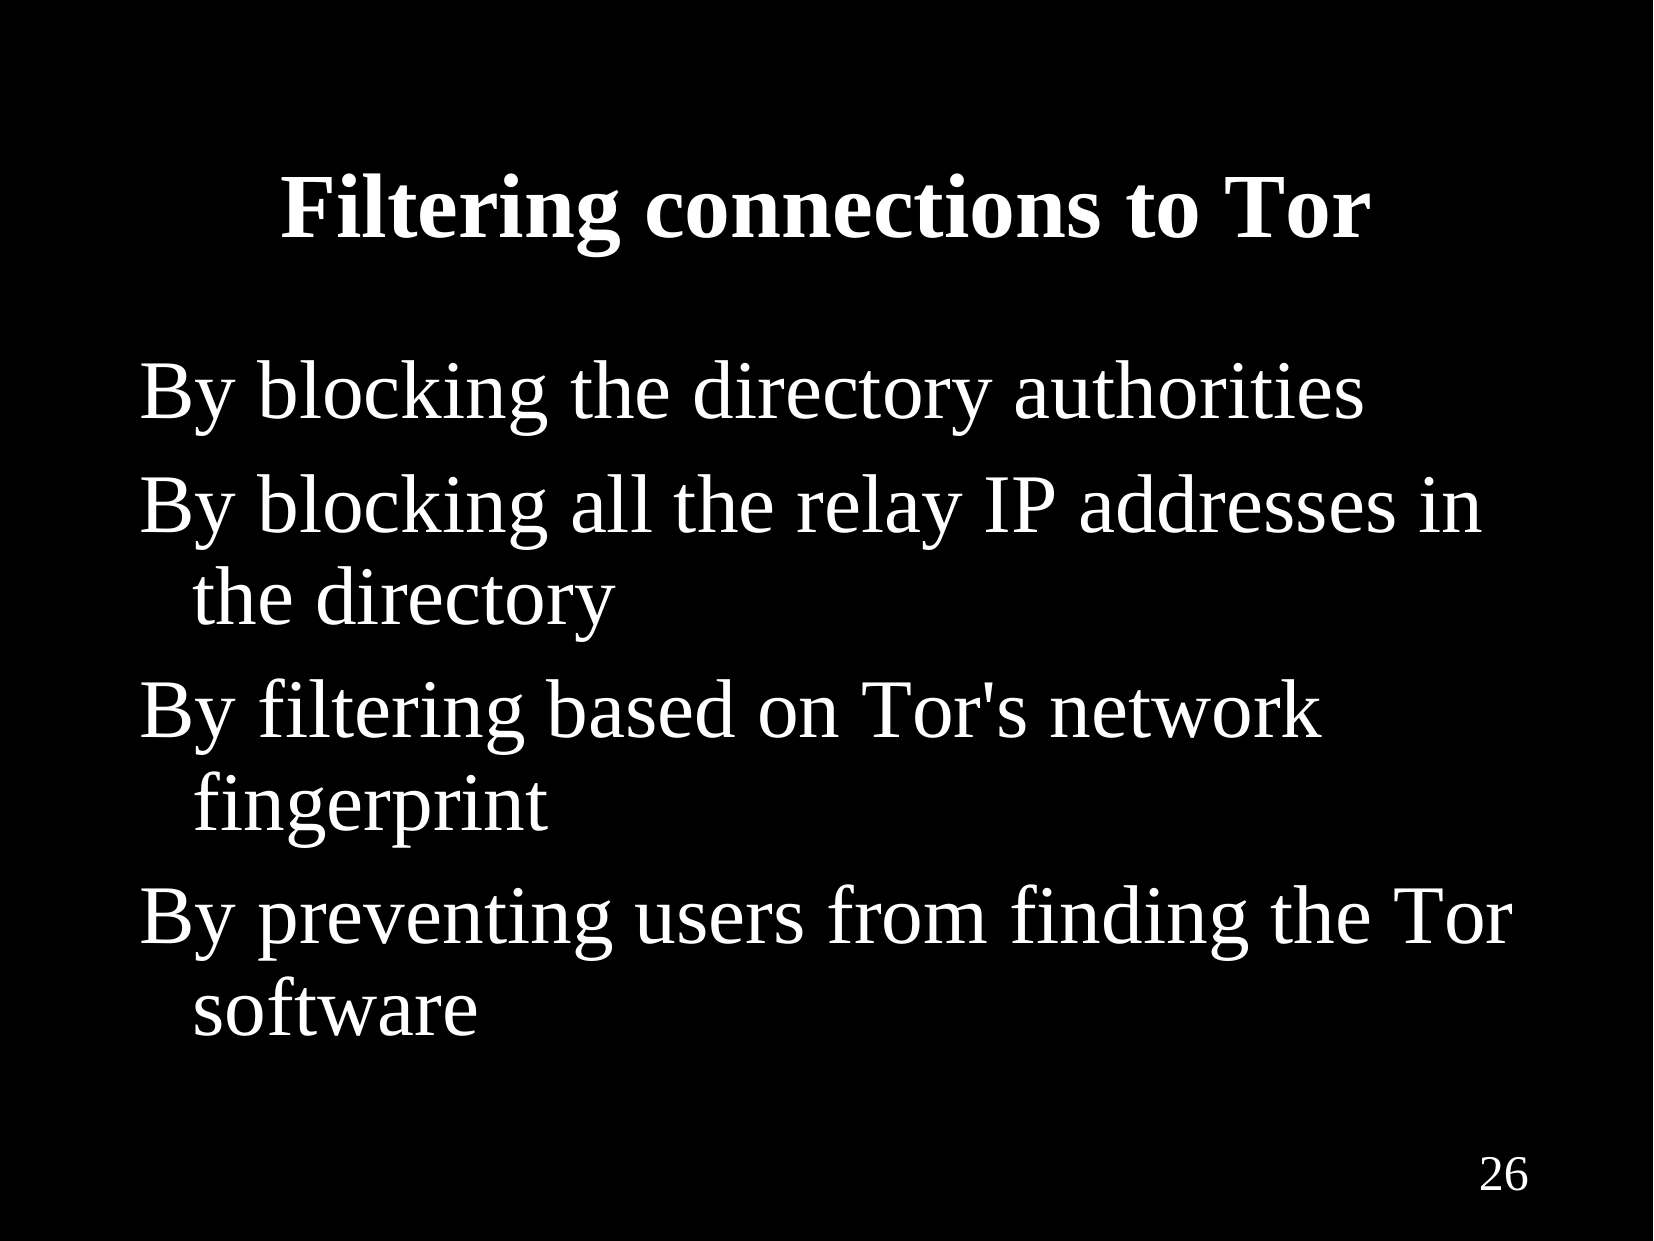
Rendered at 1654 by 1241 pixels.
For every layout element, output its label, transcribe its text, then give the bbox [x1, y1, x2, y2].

list By blocking the directory authorities By blocking all the relay IP addresses in the directory By filtering based on Tor's network fingerprint By preventing users from finding the Tor software [121, 344, 1534, 1127]
title Filtering connections to Tor [121, 86, 1534, 327]
